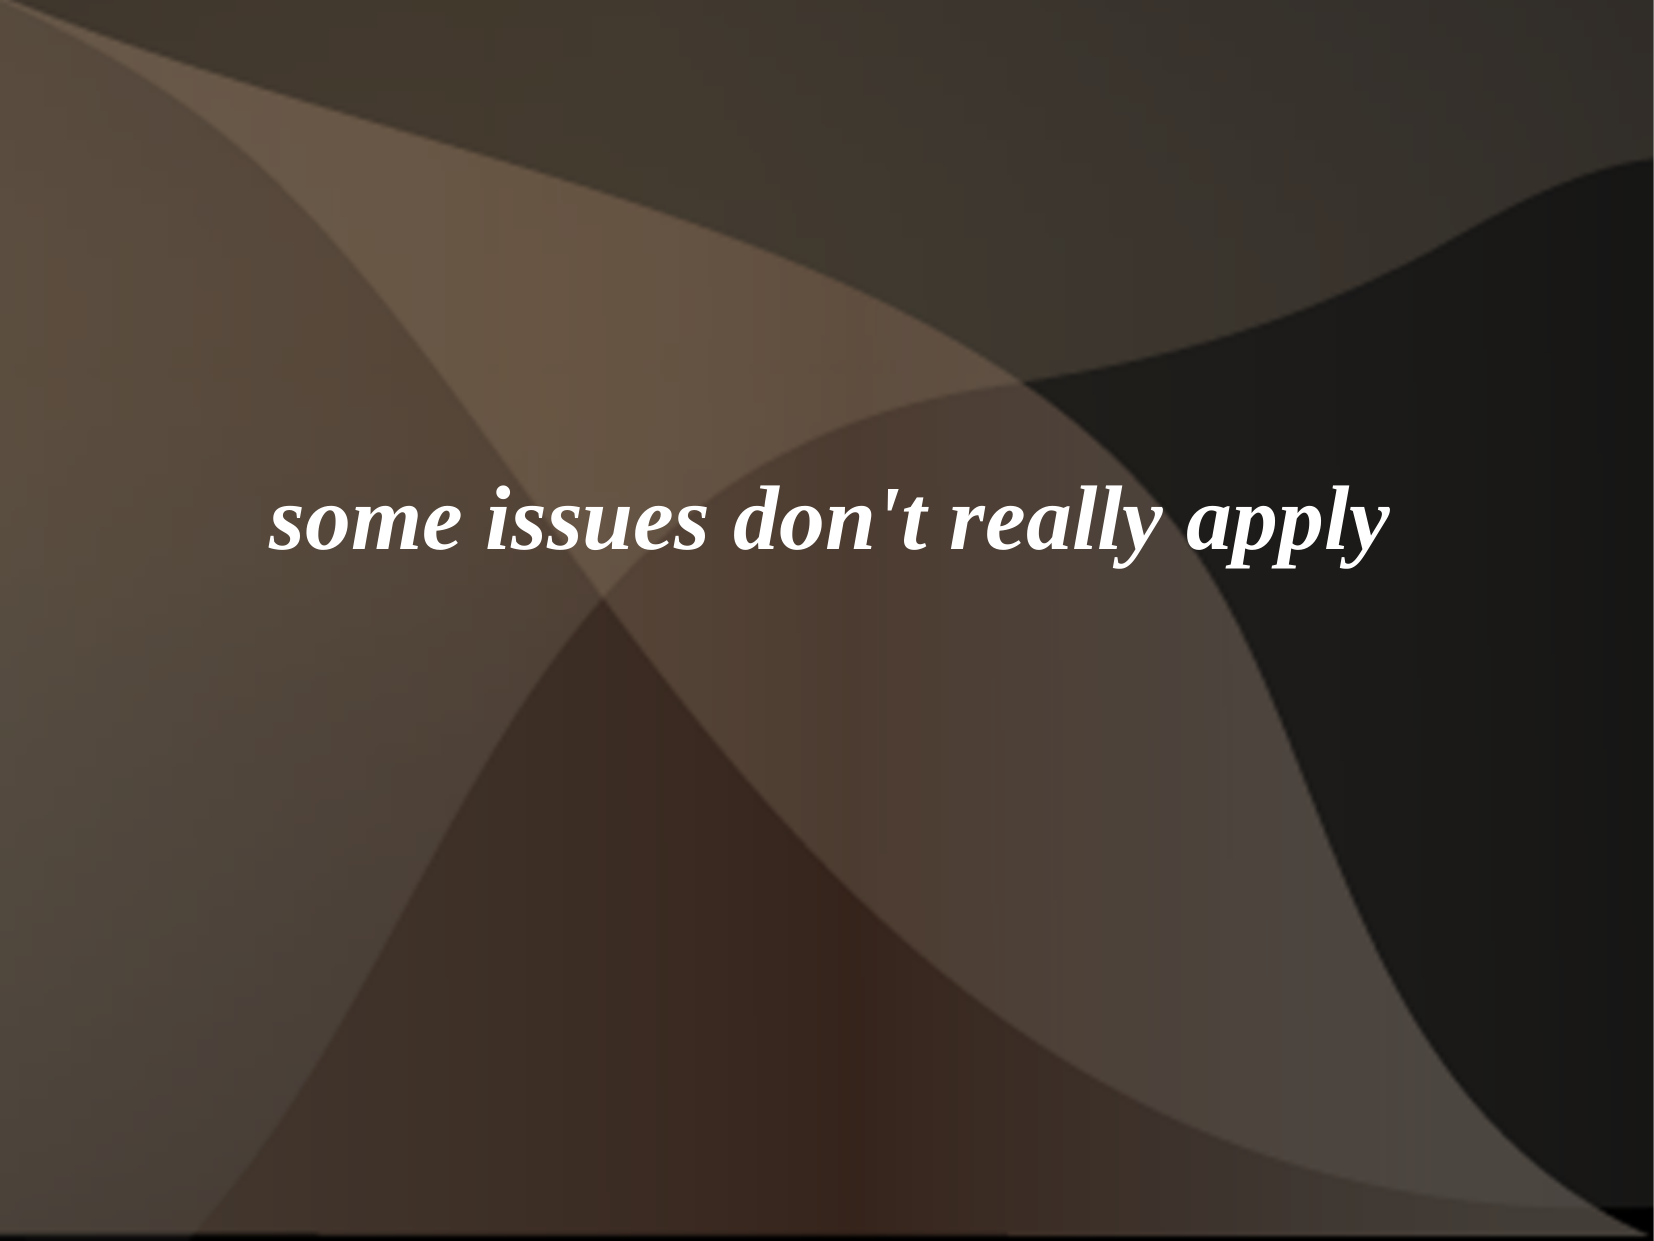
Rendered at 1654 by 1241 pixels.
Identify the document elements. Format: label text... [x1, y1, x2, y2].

picture [0, 0, 1654, 1241]
title some issues don't really apply [86, 324, 1576, 713]
